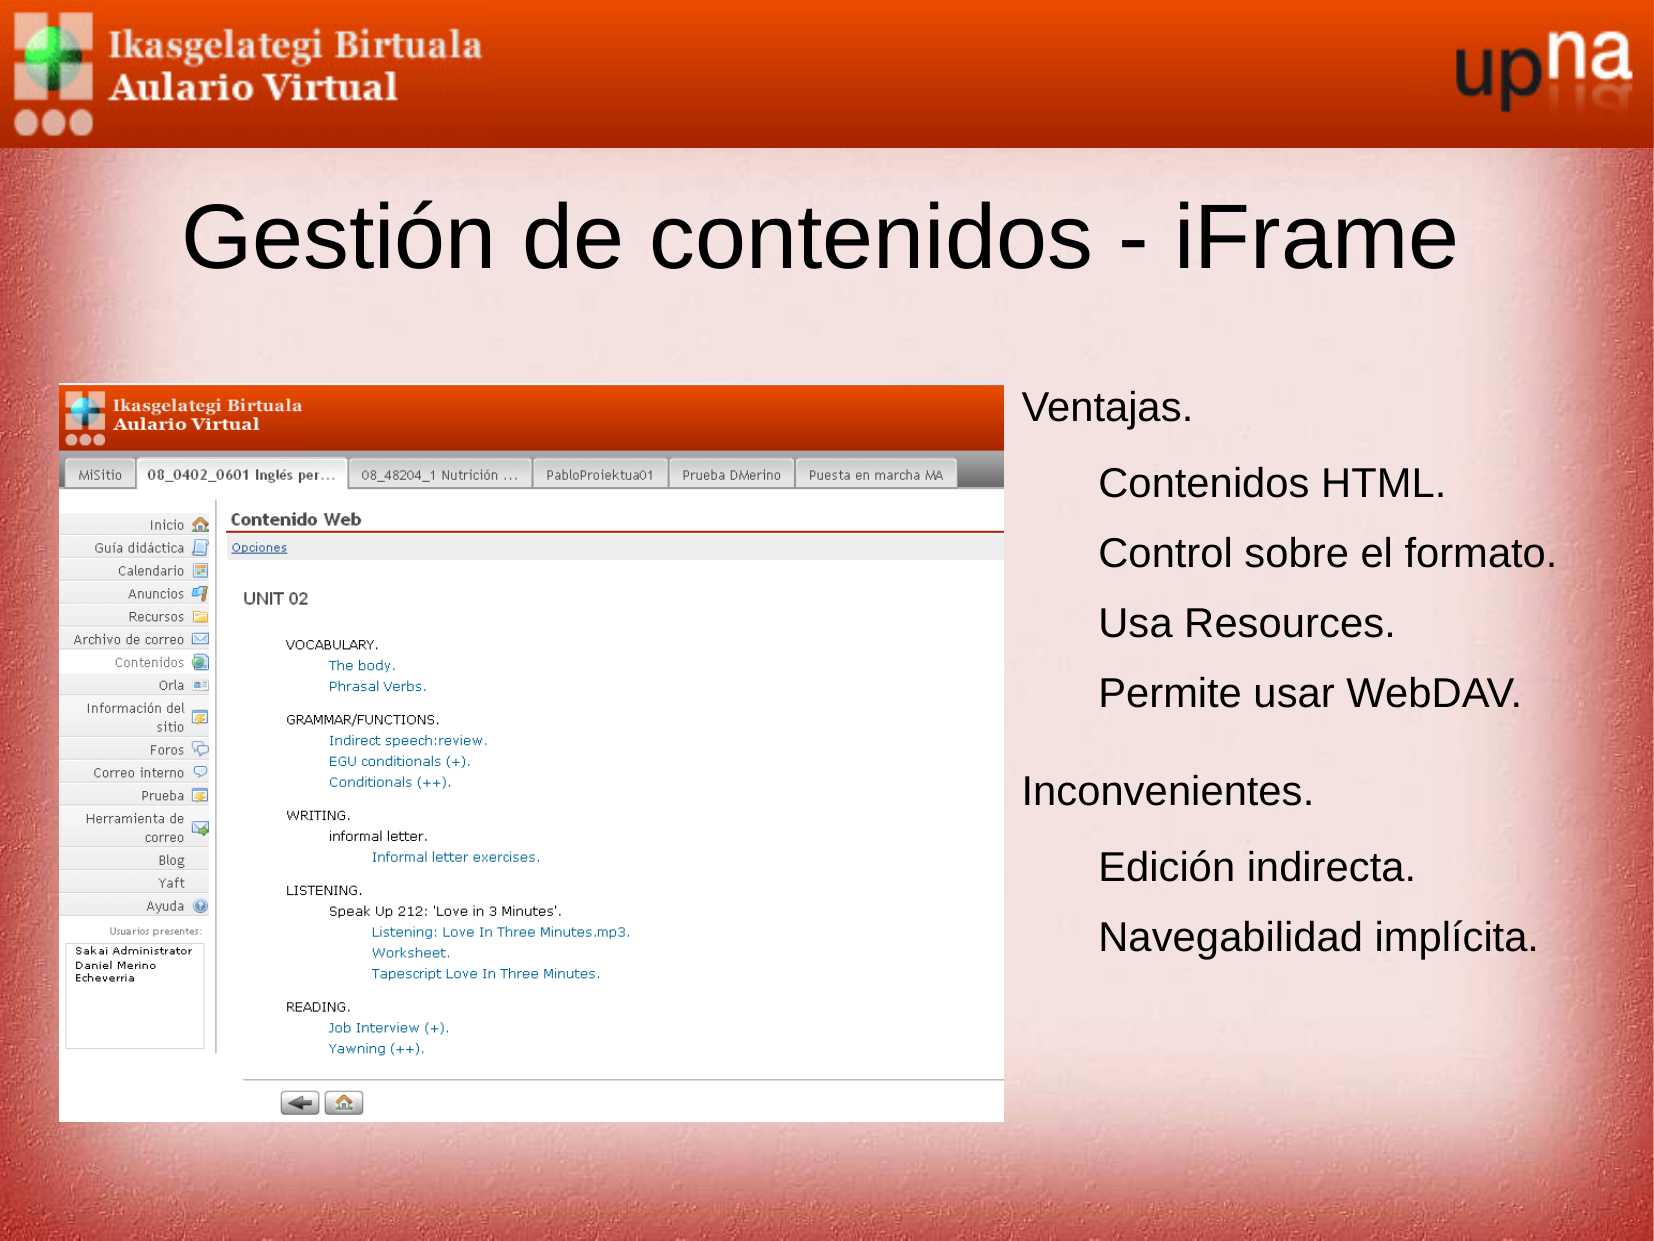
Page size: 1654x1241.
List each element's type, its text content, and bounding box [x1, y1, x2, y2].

list Ventajas. Contenidos HTML. Control sobre el formato. Usa Resources. Permite usar WebDAV. [1004, 383, 1625, 739]
list Inconvenientes. Edición indirecta. Navegabilidad implícita. [1004, 767, 1625, 1123]
picture [0, 0, 1654, 1241]
title Gestión de contenidos - iFrame [77, 147, 1566, 325]
